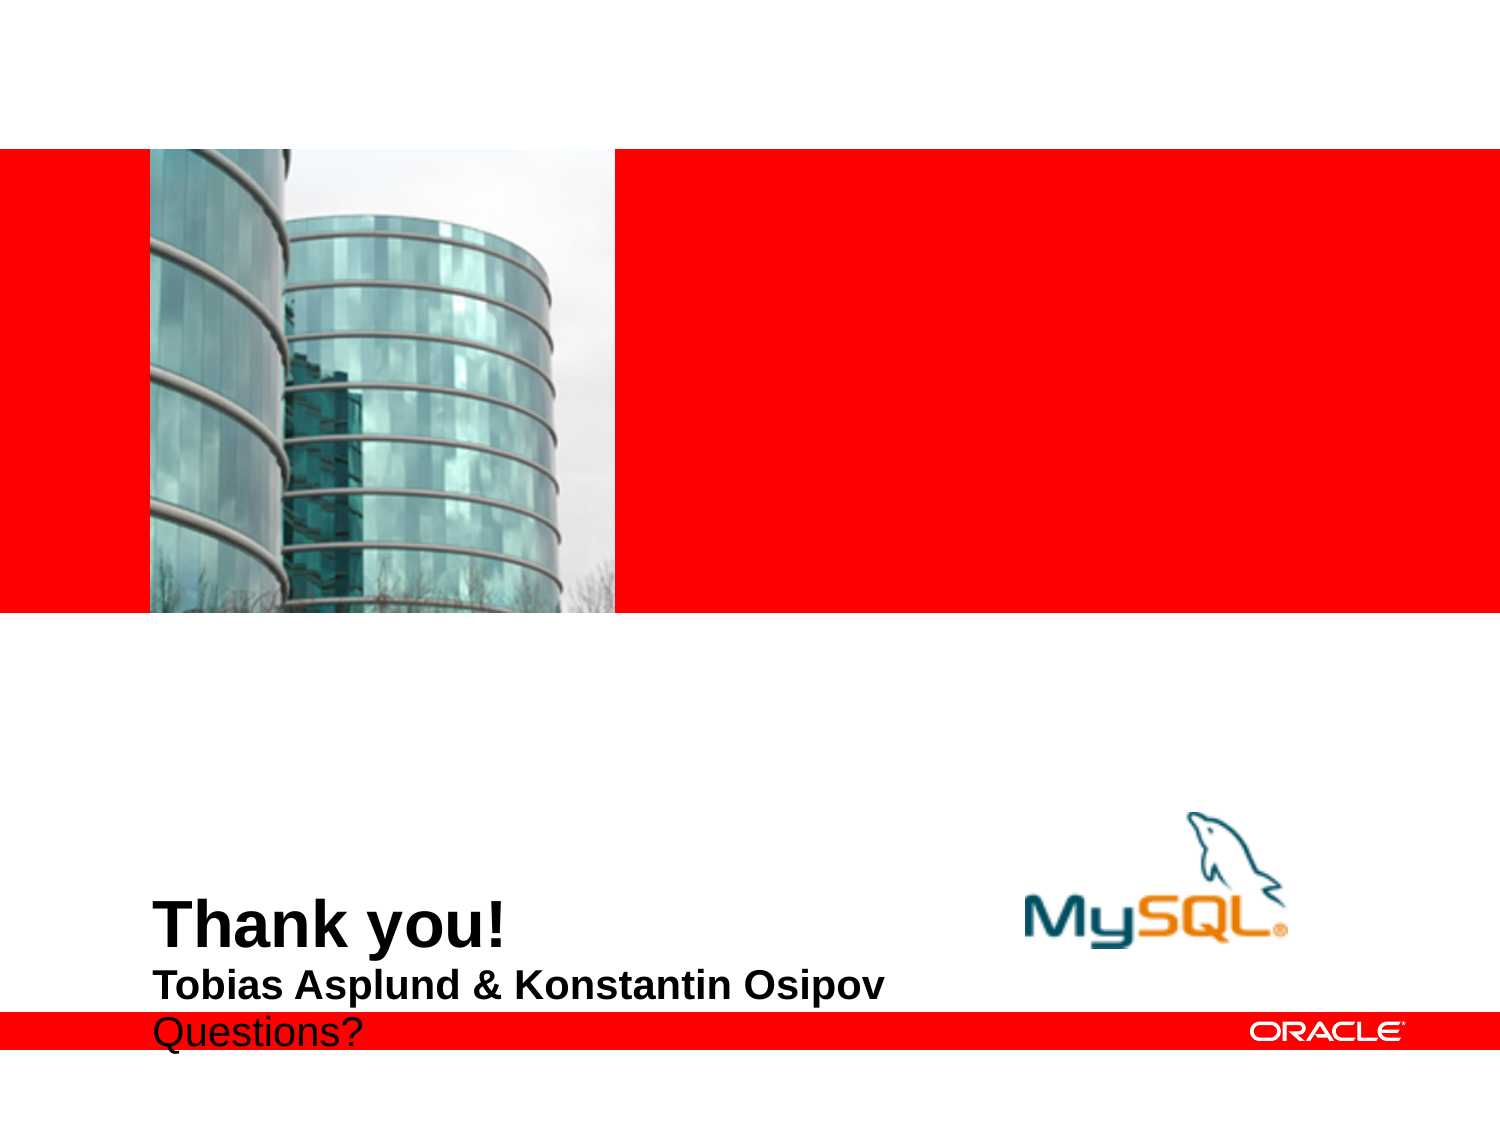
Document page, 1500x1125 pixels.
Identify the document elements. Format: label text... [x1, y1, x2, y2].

picture [0, 1012, 137, 1050]
title Thank you! Tobias Asplund & Konstantin Osipov Questions? [137, 750, 1413, 1063]
picture [0, 149, 1500, 613]
picture [1413, 1012, 1500, 1050]
